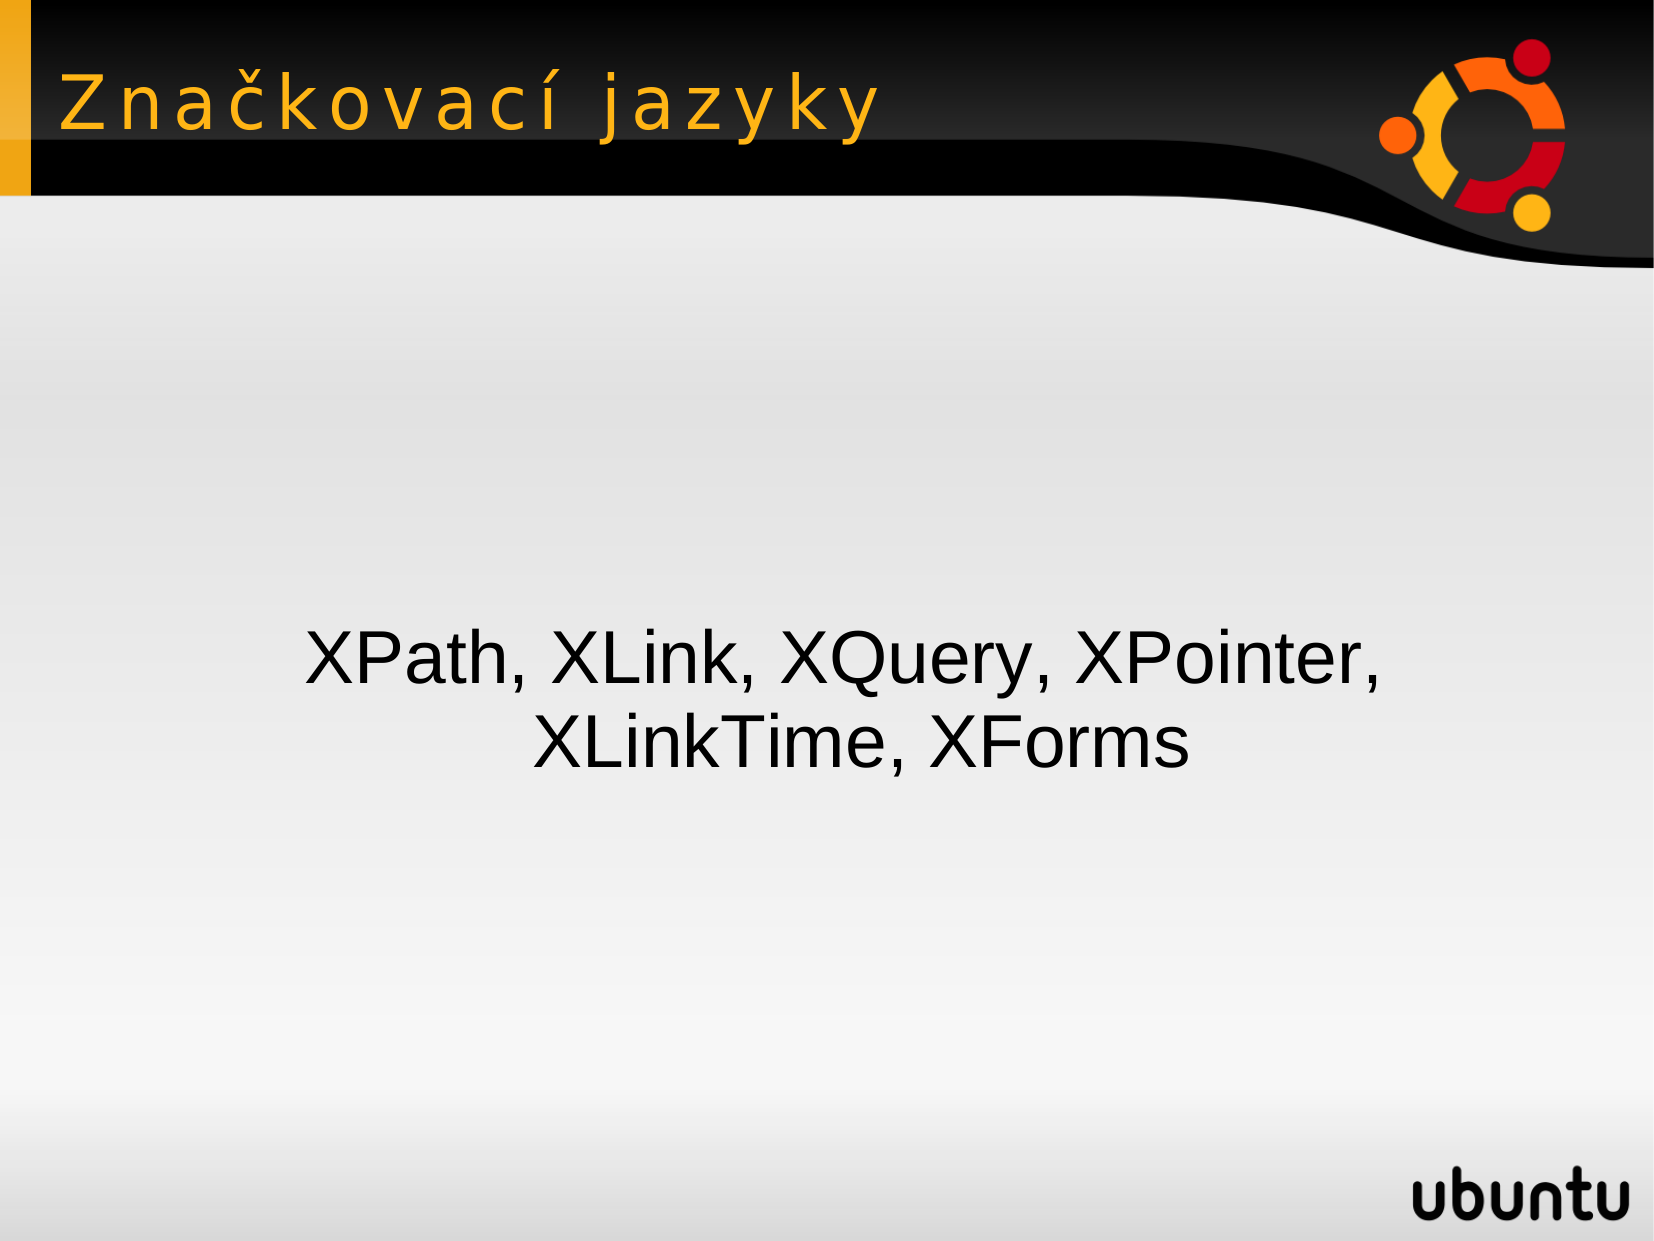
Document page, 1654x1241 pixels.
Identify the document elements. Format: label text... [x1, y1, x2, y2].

title Značkovací jazyky [59, 29, 1270, 178]
subtitle XPath, XLink, XQuery, XPointer, XLinkTime, XForms [82, 290, 1571, 1109]
picture [0, 0, 1654, 1241]
